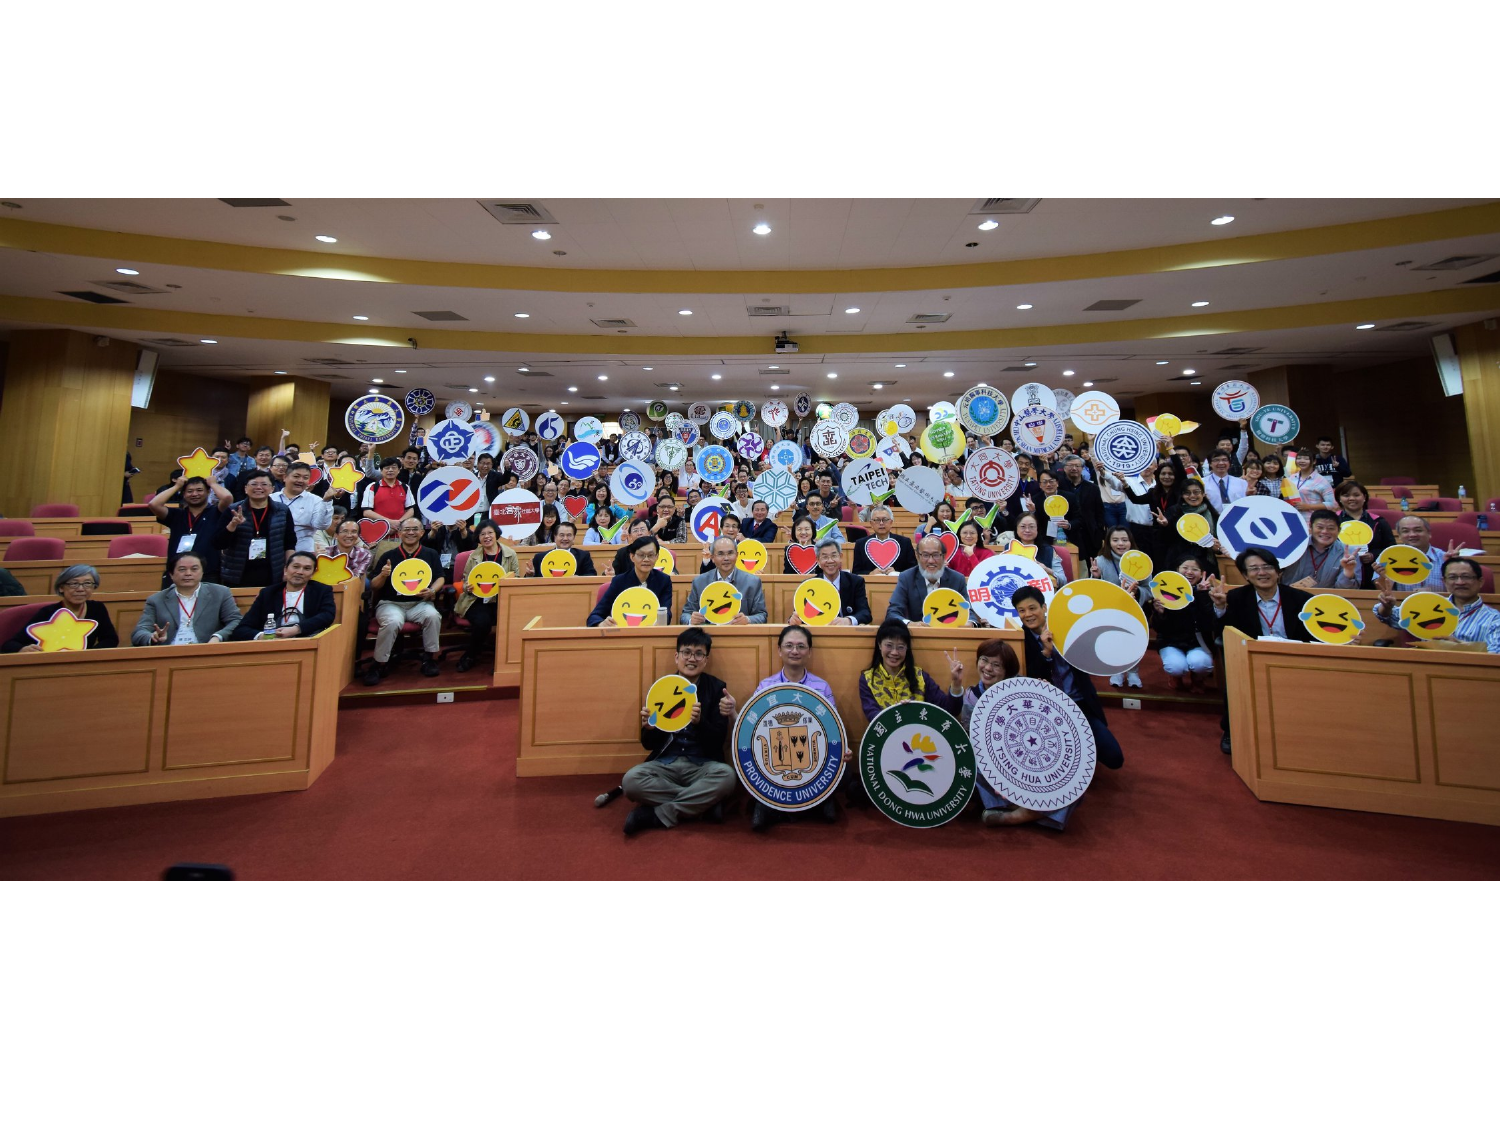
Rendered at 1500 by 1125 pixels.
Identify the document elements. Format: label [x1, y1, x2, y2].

picture [0, 198, 1500, 881]
